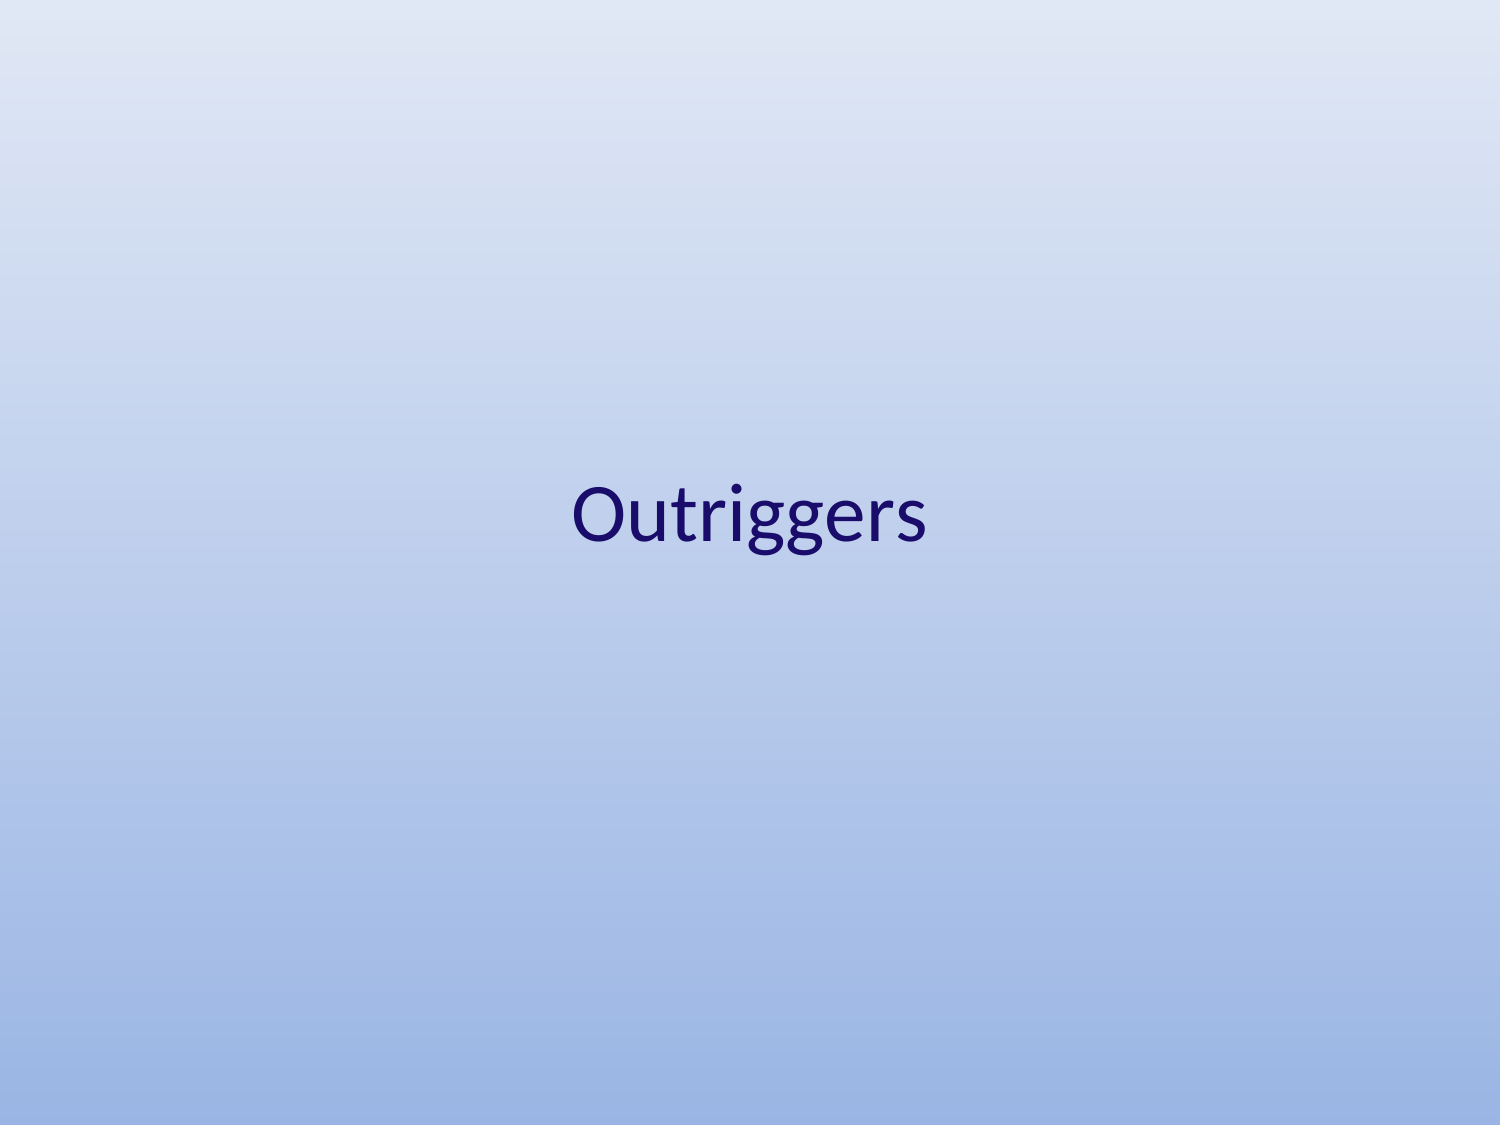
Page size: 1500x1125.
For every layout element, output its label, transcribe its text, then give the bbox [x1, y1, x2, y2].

title Outriggers [0, 50, 1500, 566]
